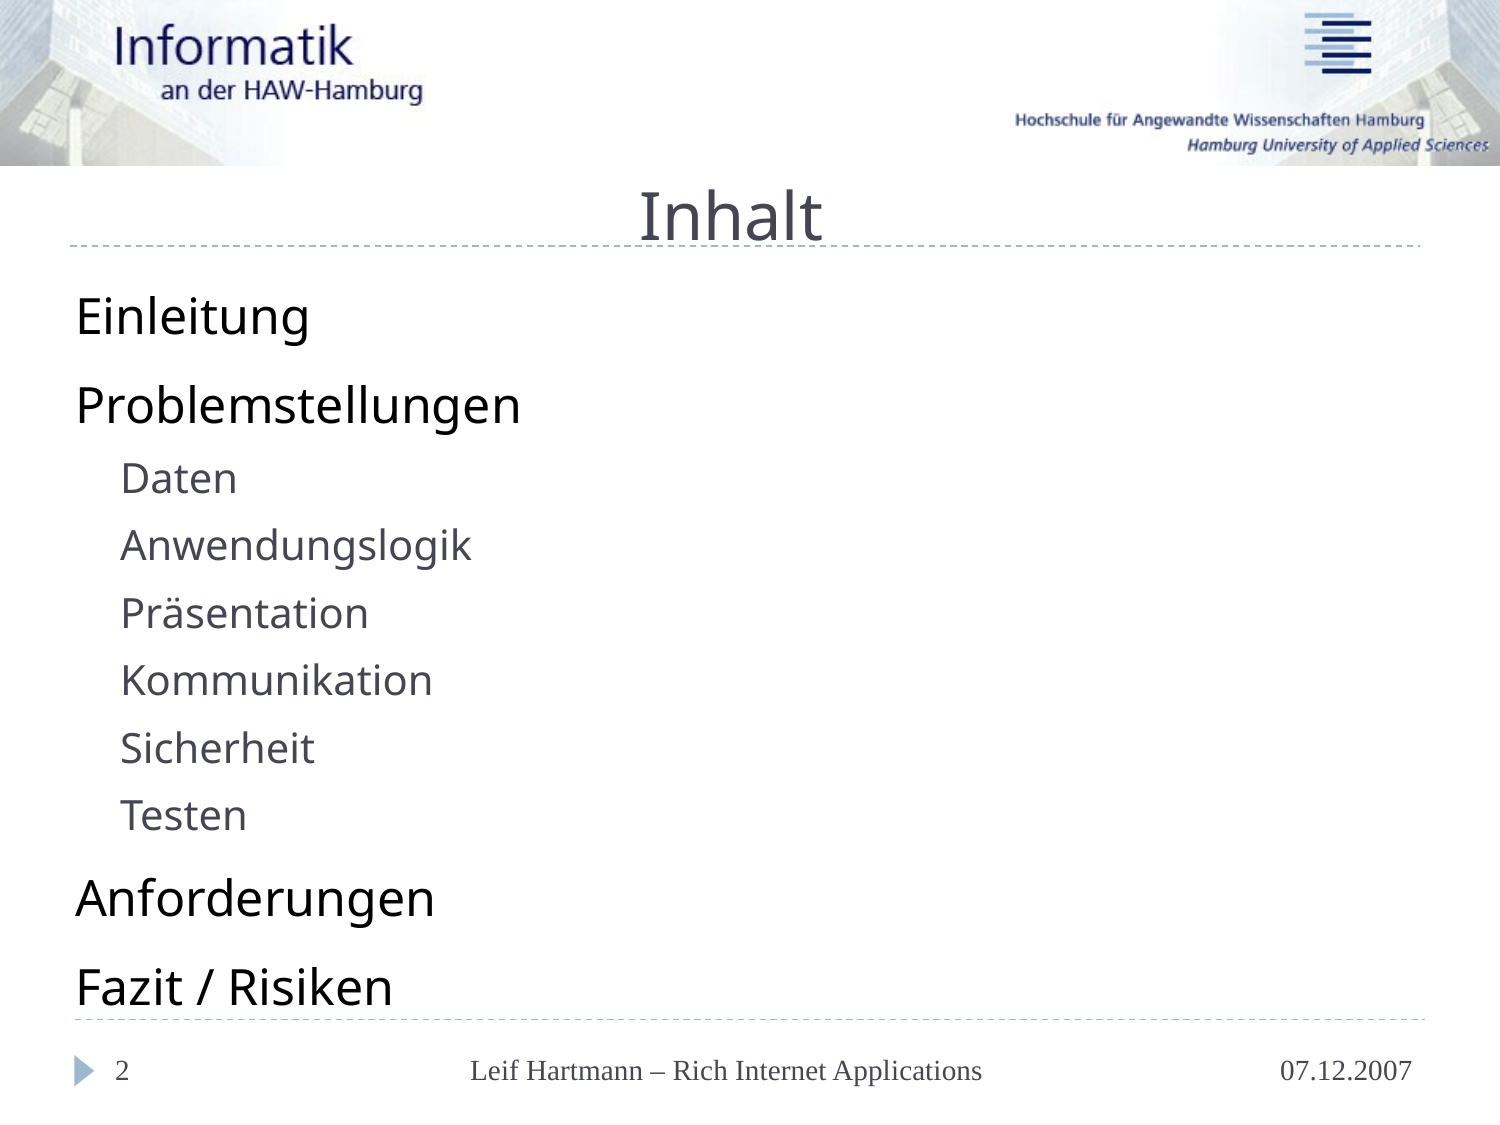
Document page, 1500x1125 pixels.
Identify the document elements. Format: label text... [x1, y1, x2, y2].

list Einleitung Problemstellungen Daten Anwendungslogik Präsentation Kommunikation Sicherheit Testen Anforderungen Fazit / Risiken [75, 281, 1426, 994]
title Inhalt [56, 171, 1407, 259]
picture [0, 0, 1500, 166]
